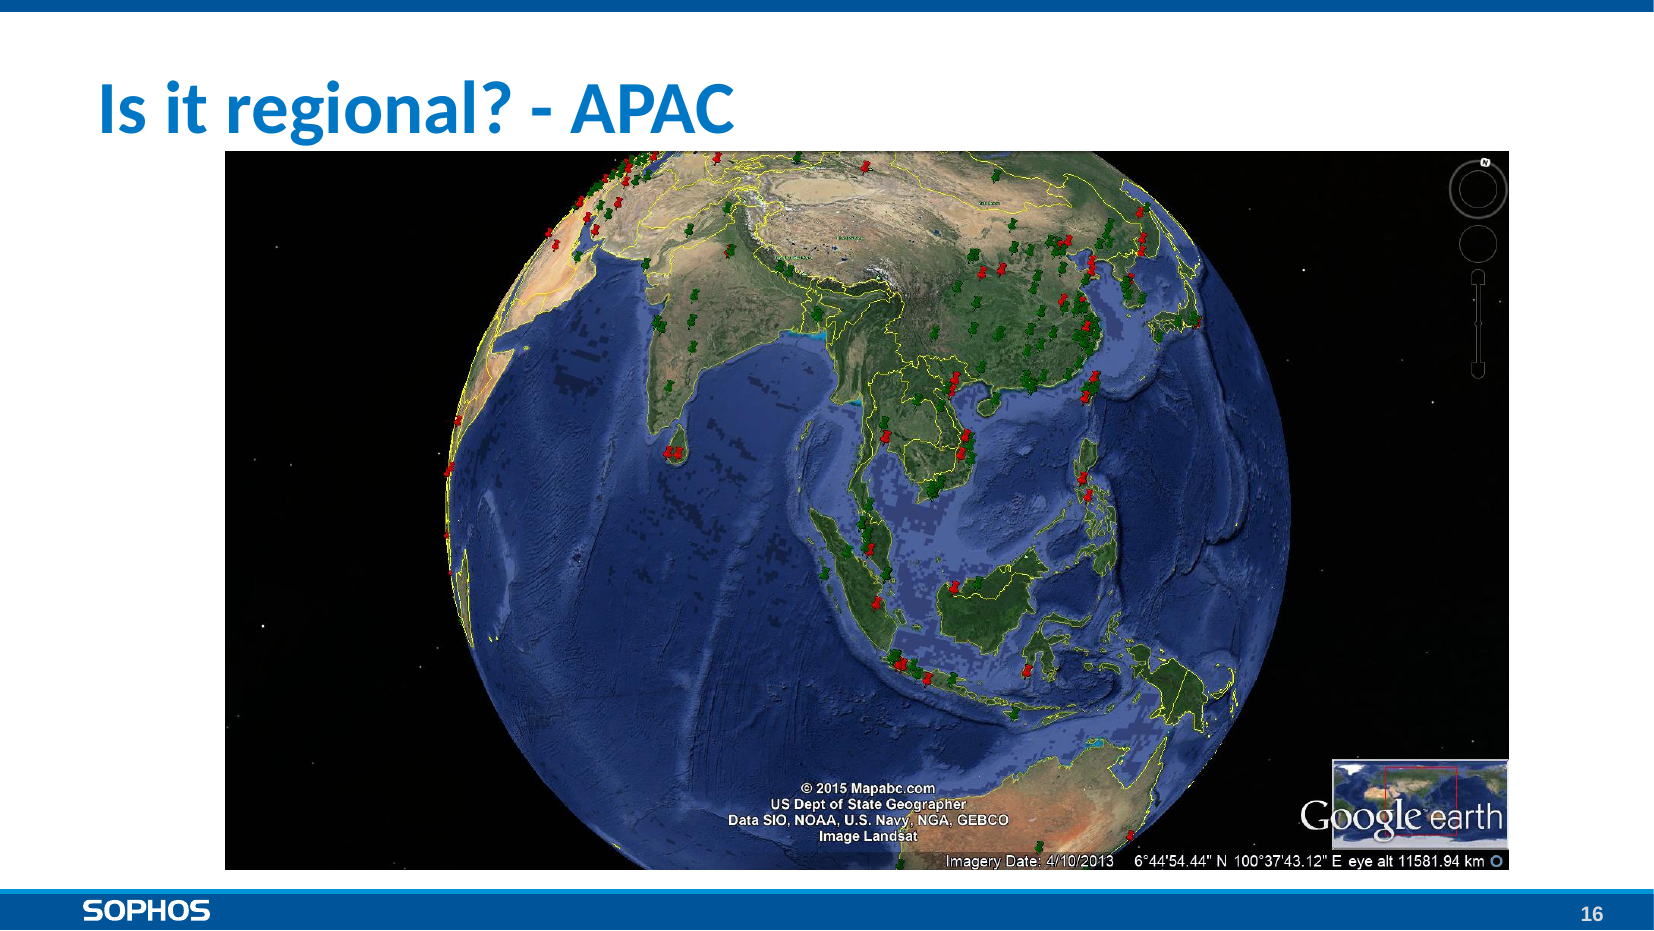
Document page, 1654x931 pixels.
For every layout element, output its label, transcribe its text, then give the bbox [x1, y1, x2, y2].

title Is it regional? - APAC [82, 37, 1571, 170]
picture [225, 151, 1509, 871]
